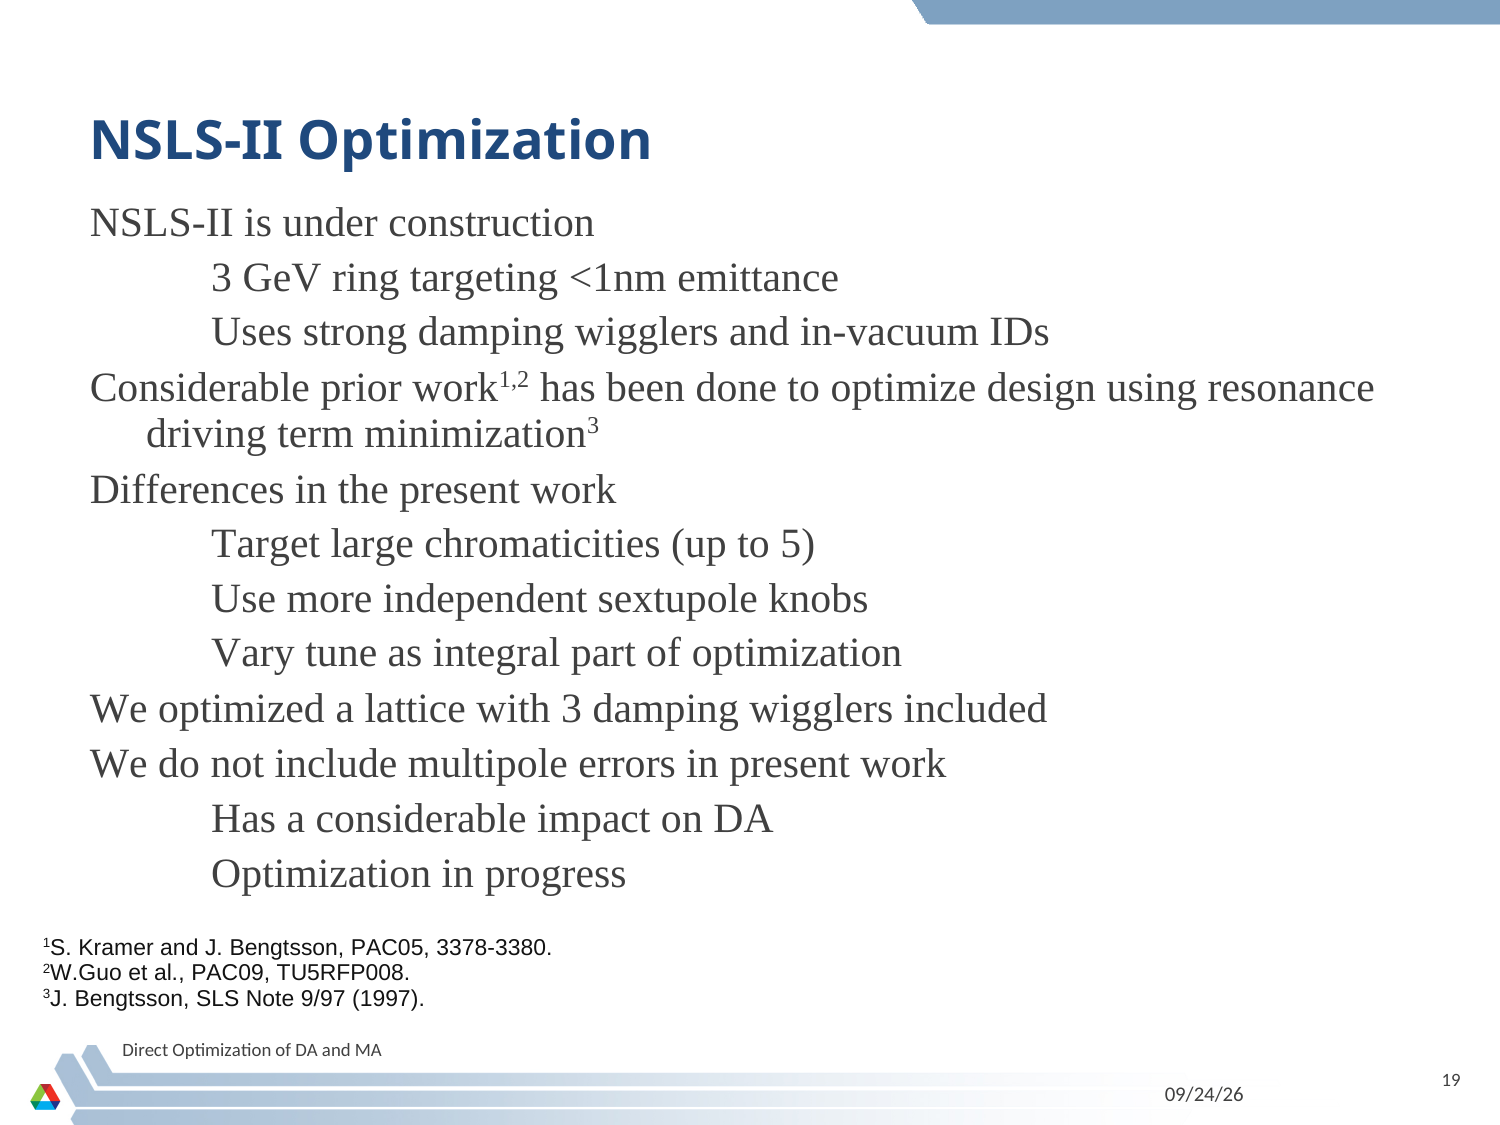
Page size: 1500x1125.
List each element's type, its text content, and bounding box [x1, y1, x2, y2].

picture [0, 0, 1500, 26]
title NSLS-II Optimization [75, 37, 1426, 191]
text_box 1S. Kramer and J. Bengtsson, PAC05, 3378-3380. 2W.Guo et al., PAC09, TU5RFP008. 3J. Bengtsson, SLS Note 9/97 (1997). [28, 927, 648, 1021]
picture [0, 1037, 1500, 1125]
list NSLS-II is under construction 3 GeV ring targeting <1nm emittance Uses strong damping wigglers and in-vacuum IDs Considerable prior work1,2 has been done to optimize design using resonance driving term minimization3 Differences in the present work Target large chromaticities (up to 5) Use more independent sextupole knobs Vary tune as integral part of optimization We optimized a lattice with 3 damping wigglers included We do not include multipole errors in present work Has a considerable impact on DA Optimization in progress [75, 191, 1426, 950]
